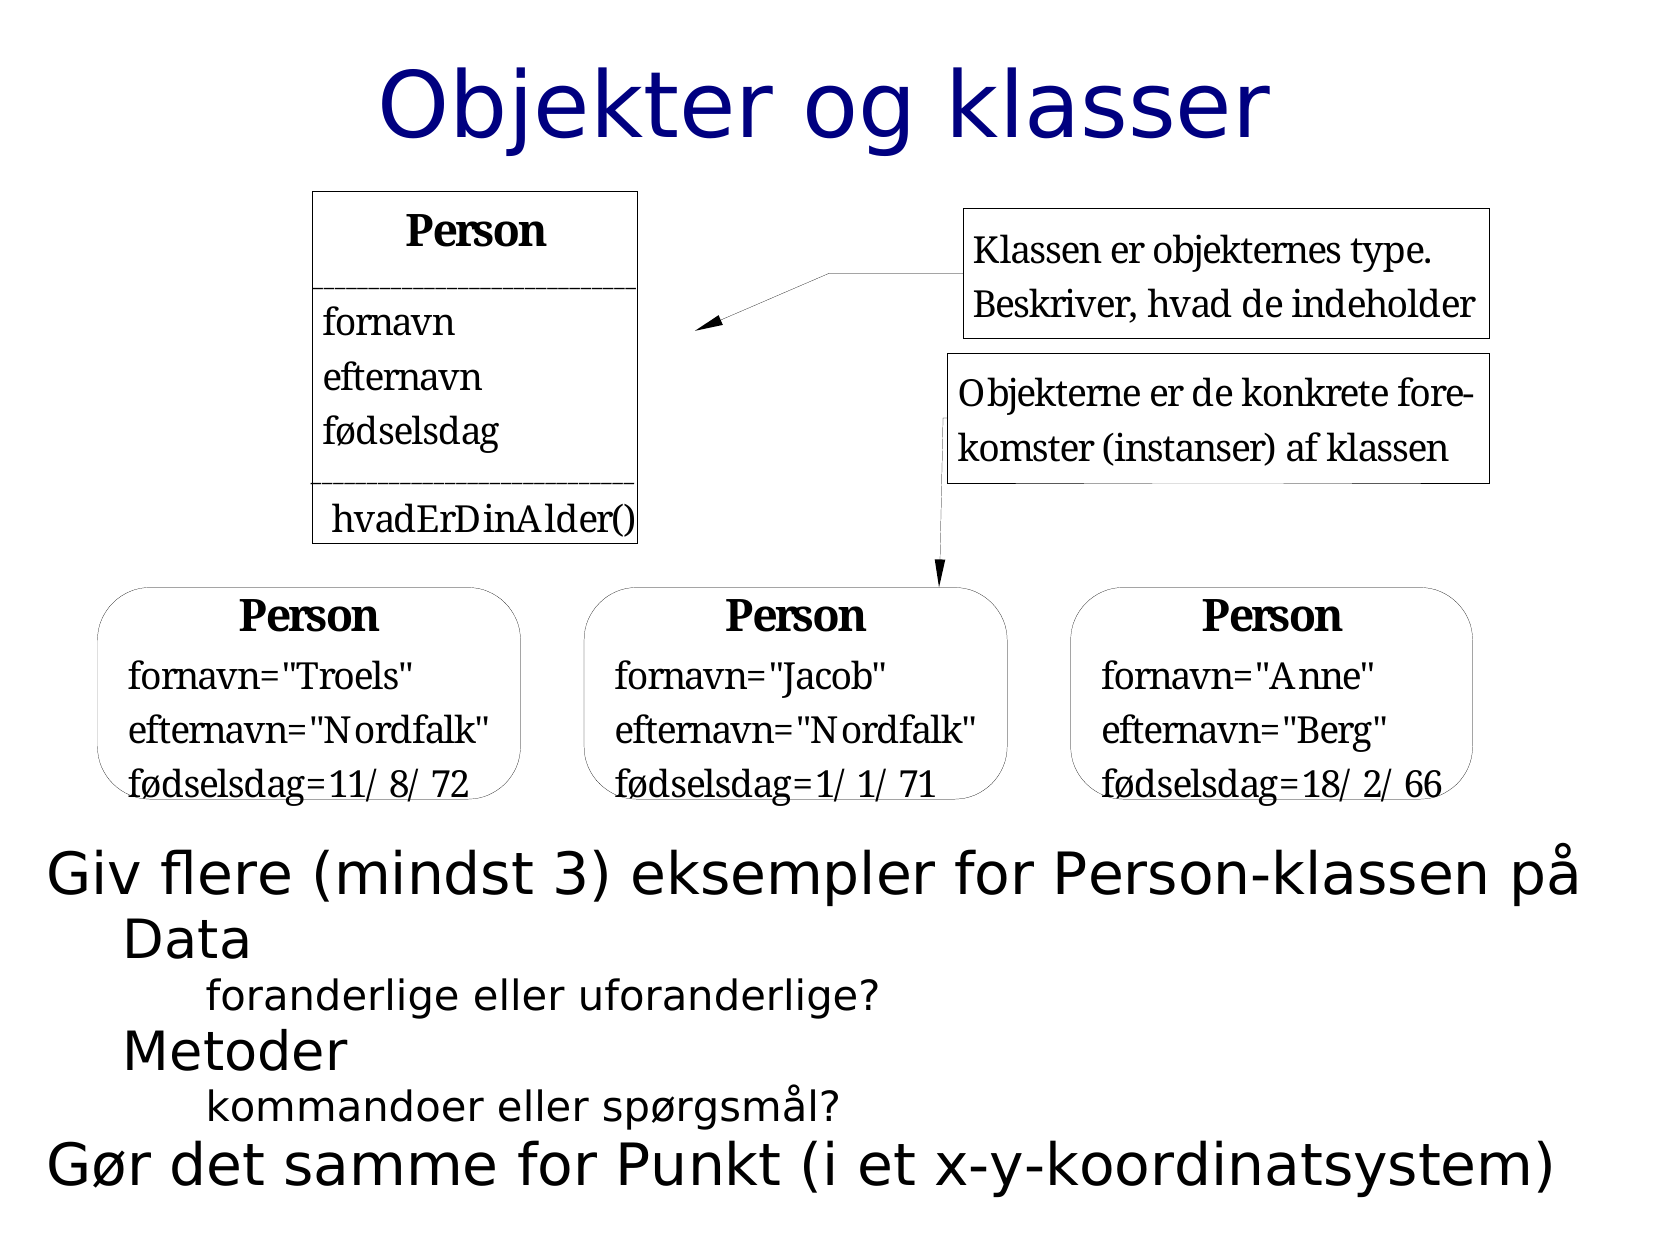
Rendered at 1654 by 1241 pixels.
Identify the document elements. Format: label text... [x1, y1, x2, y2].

chart [85, 180, 1545, 810]
title Objekter og klasser [30, 2, 1620, 210]
list Giv flere (mindst 3) eksempler for Person-klassen på Data foranderlige eller uforanderlige? Metoder kommandoer eller spørgsmål? Gør det samme for Punkt (i et x-y-koordinatsystem) [28, 840, 1654, 1200]
